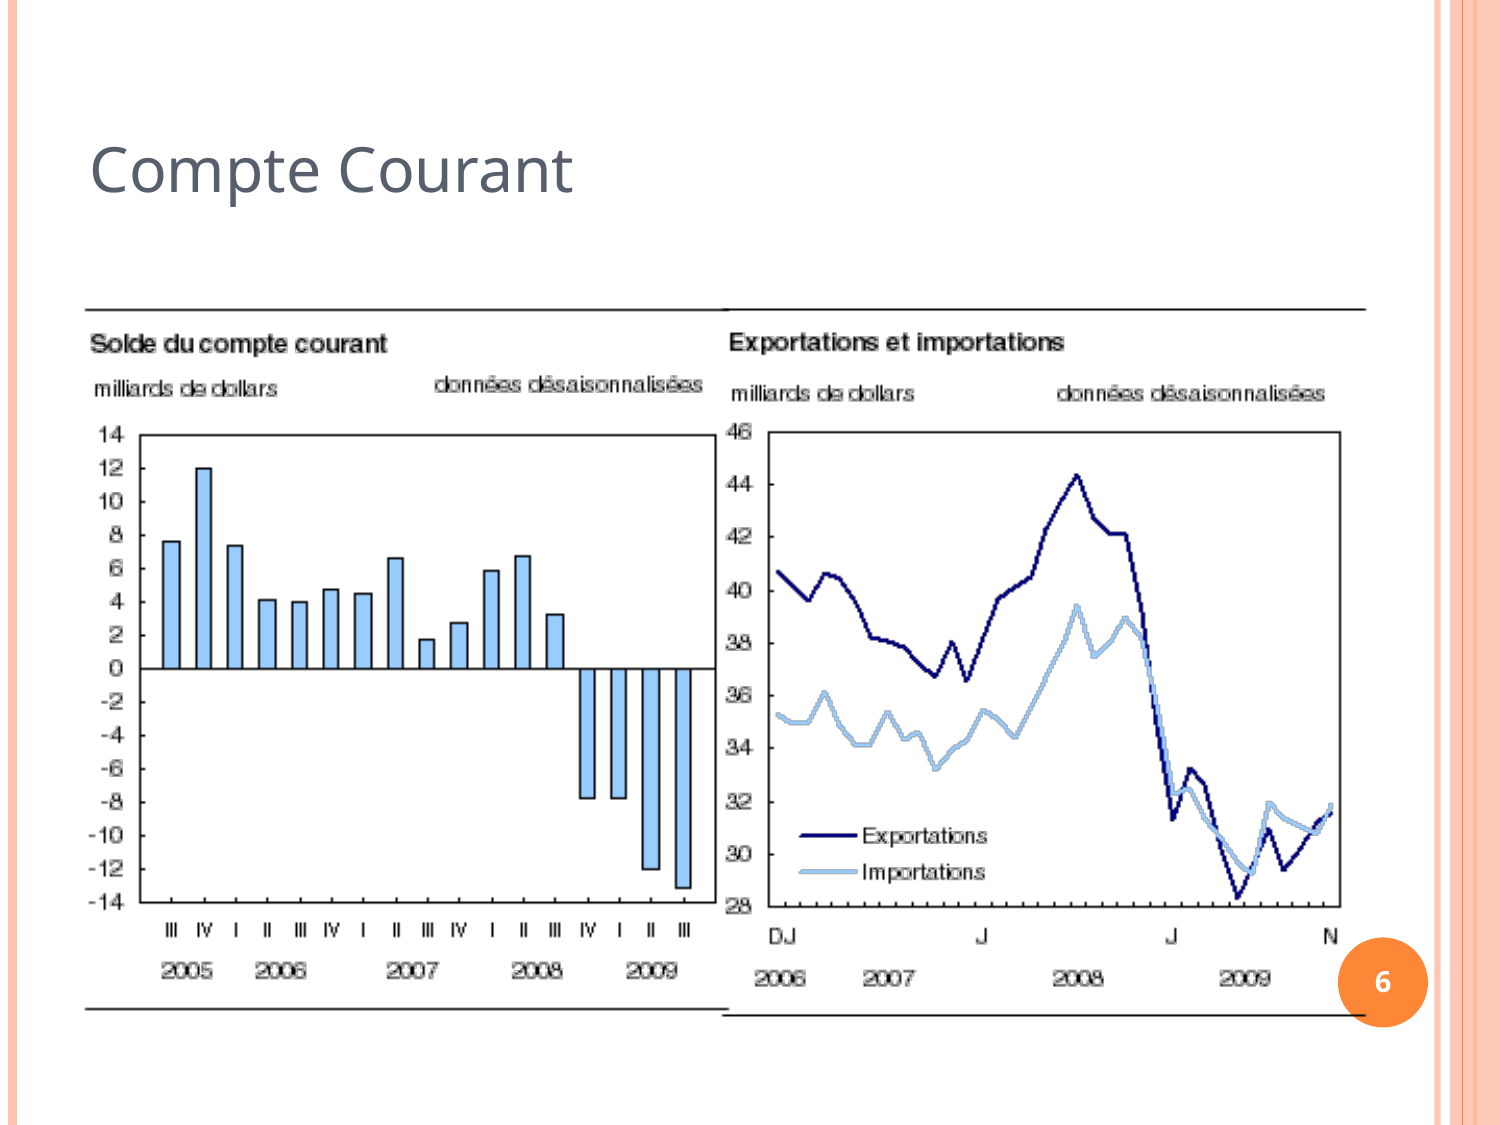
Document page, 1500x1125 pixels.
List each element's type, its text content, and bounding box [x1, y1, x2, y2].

title Compte Courant [75, 45, 1300, 213]
slide_number <numéro> [1333, 940, 1434, 1027]
picture [75, 299, 1375, 1025]
